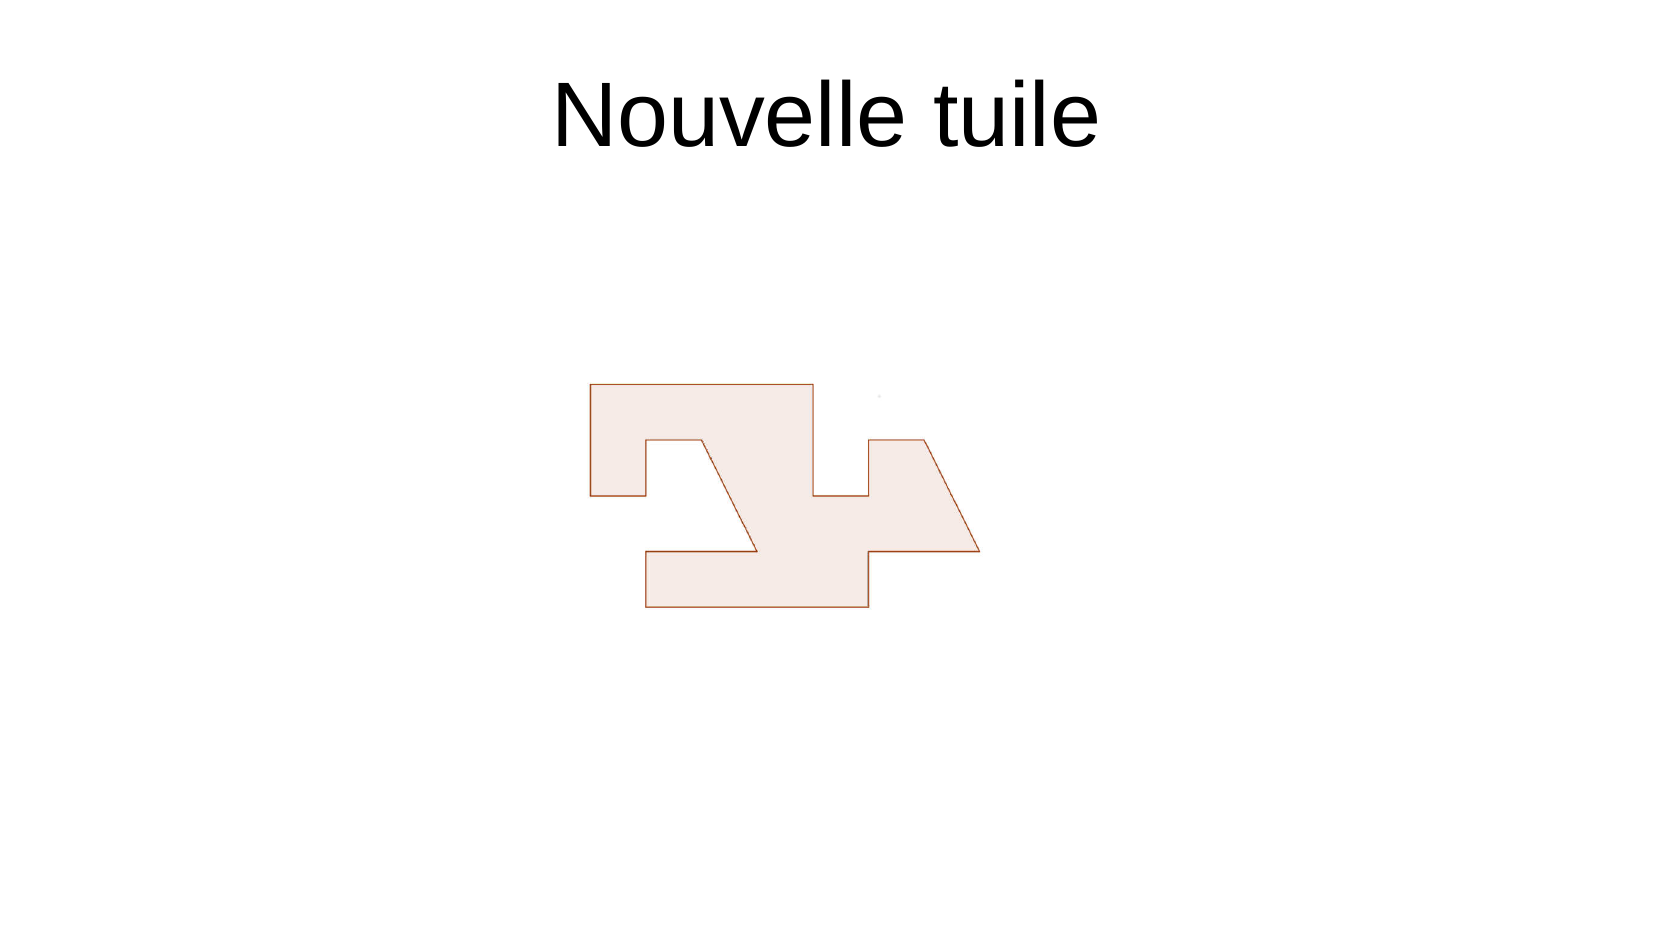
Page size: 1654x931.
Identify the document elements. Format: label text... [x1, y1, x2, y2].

picture [437, 271, 1140, 740]
title Nouvelle tuile [82, 37, 1571, 193]
